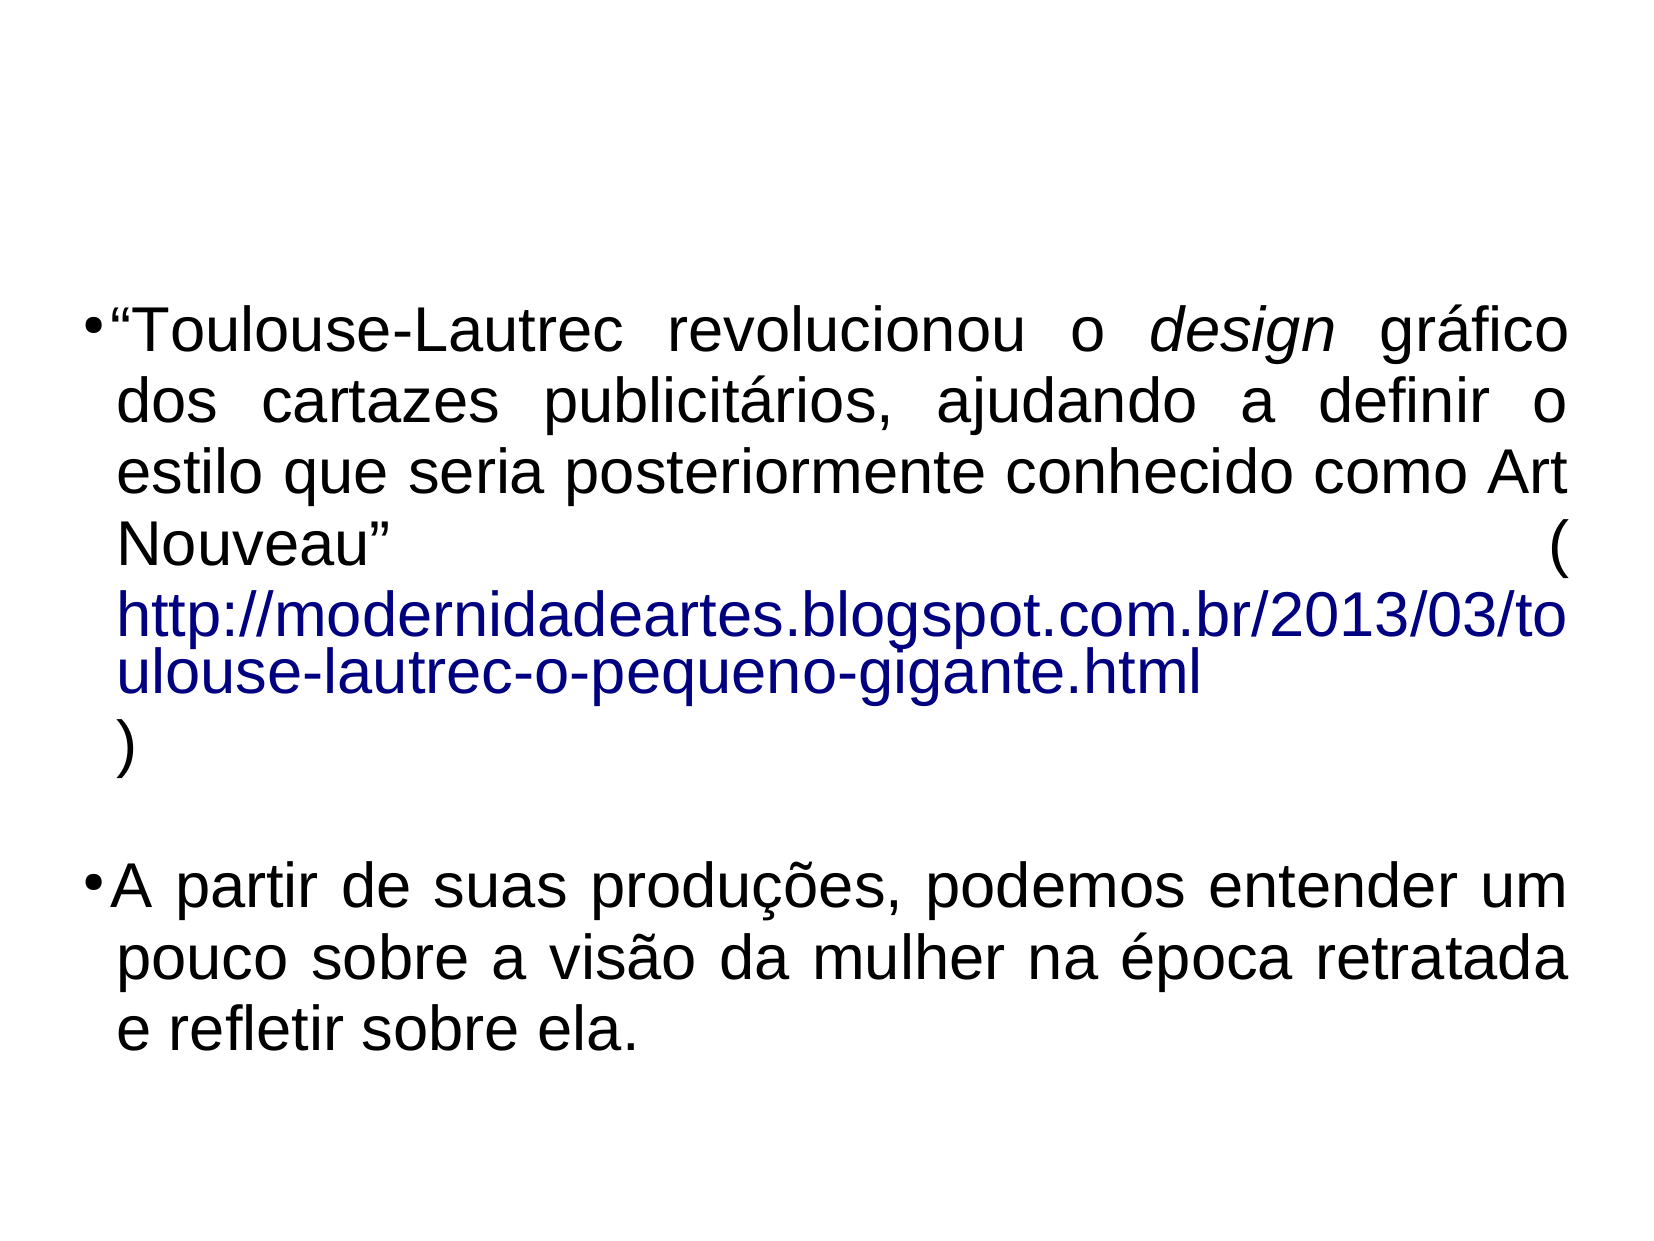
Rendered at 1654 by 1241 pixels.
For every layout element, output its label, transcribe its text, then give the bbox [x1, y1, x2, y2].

list “Toulouse-Lautrec revolucionou o design gráfico dos cartazes publicitários, ajudando a definir o estilo que seria posteriormente conhecido como Art Nouveau” (http://modernidadeartes.blogspot.com.br/2013/03/toulouse-lautrec-o-pequeno-gigante.html) A partir de suas produções, podemos entender um pouco sobre a visão da mulher na época retratada e refletir sobre ela. [82, 290, 1571, 1009]
